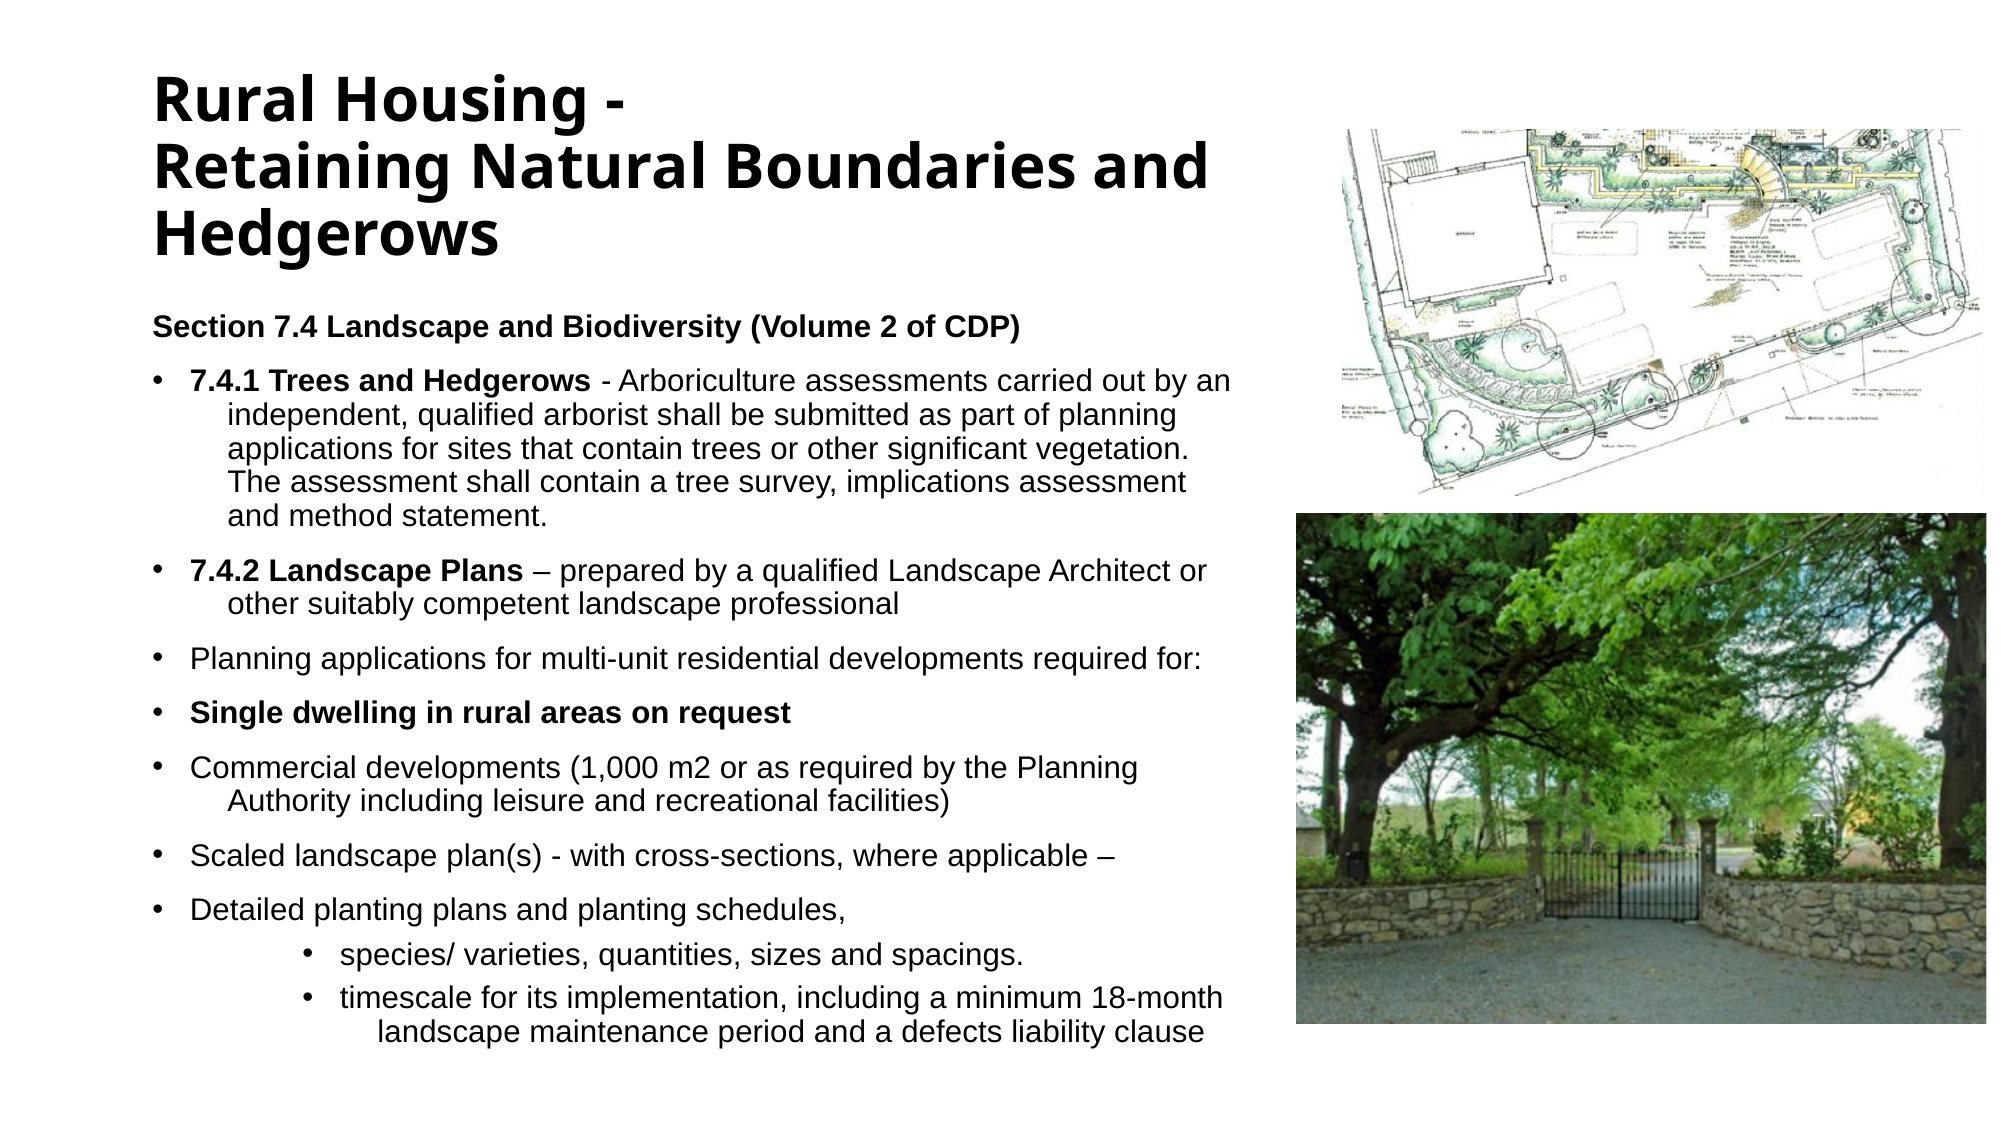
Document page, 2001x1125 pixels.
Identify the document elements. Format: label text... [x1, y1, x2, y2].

picture [1342, 129, 2000, 498]
list Section 7.4 Landscape and Biodiversity (Volume 2 of CDP) 7.4.1 Trees and Hedgerows - Arboriculture assessments carried out by an independent, qualified arborist shall be submitted as part of planning applications for sites that contain trees or other significant vegetation. The assessment shall contain a tree survey, implications assessment and method statement. 7.4.2 Landscape Plans – prepared by a qualified Landscape Architect or other suitably competent landscape professional Planning applications for multi-unit residential developments required for: Single dwelling in rural areas on request Commercial developments (1,000 m2 or as required by the Planning Authority including leisure and recreational facilities) Scaled landscape plan(s) - with cross-sections, where applicable – Detailed planting plans and planting schedules, species/ varieties, quantities, sizes and spacings. timescale for its implementation, including a minimum 18-month landscape maintenance period and a defects liability clause [137, 302, 1257, 1066]
title Rural Housing - Retaining Natural Boundaries and Hedgerows [137, 59, 1365, 278]
picture [1296, 513, 1987, 1024]
